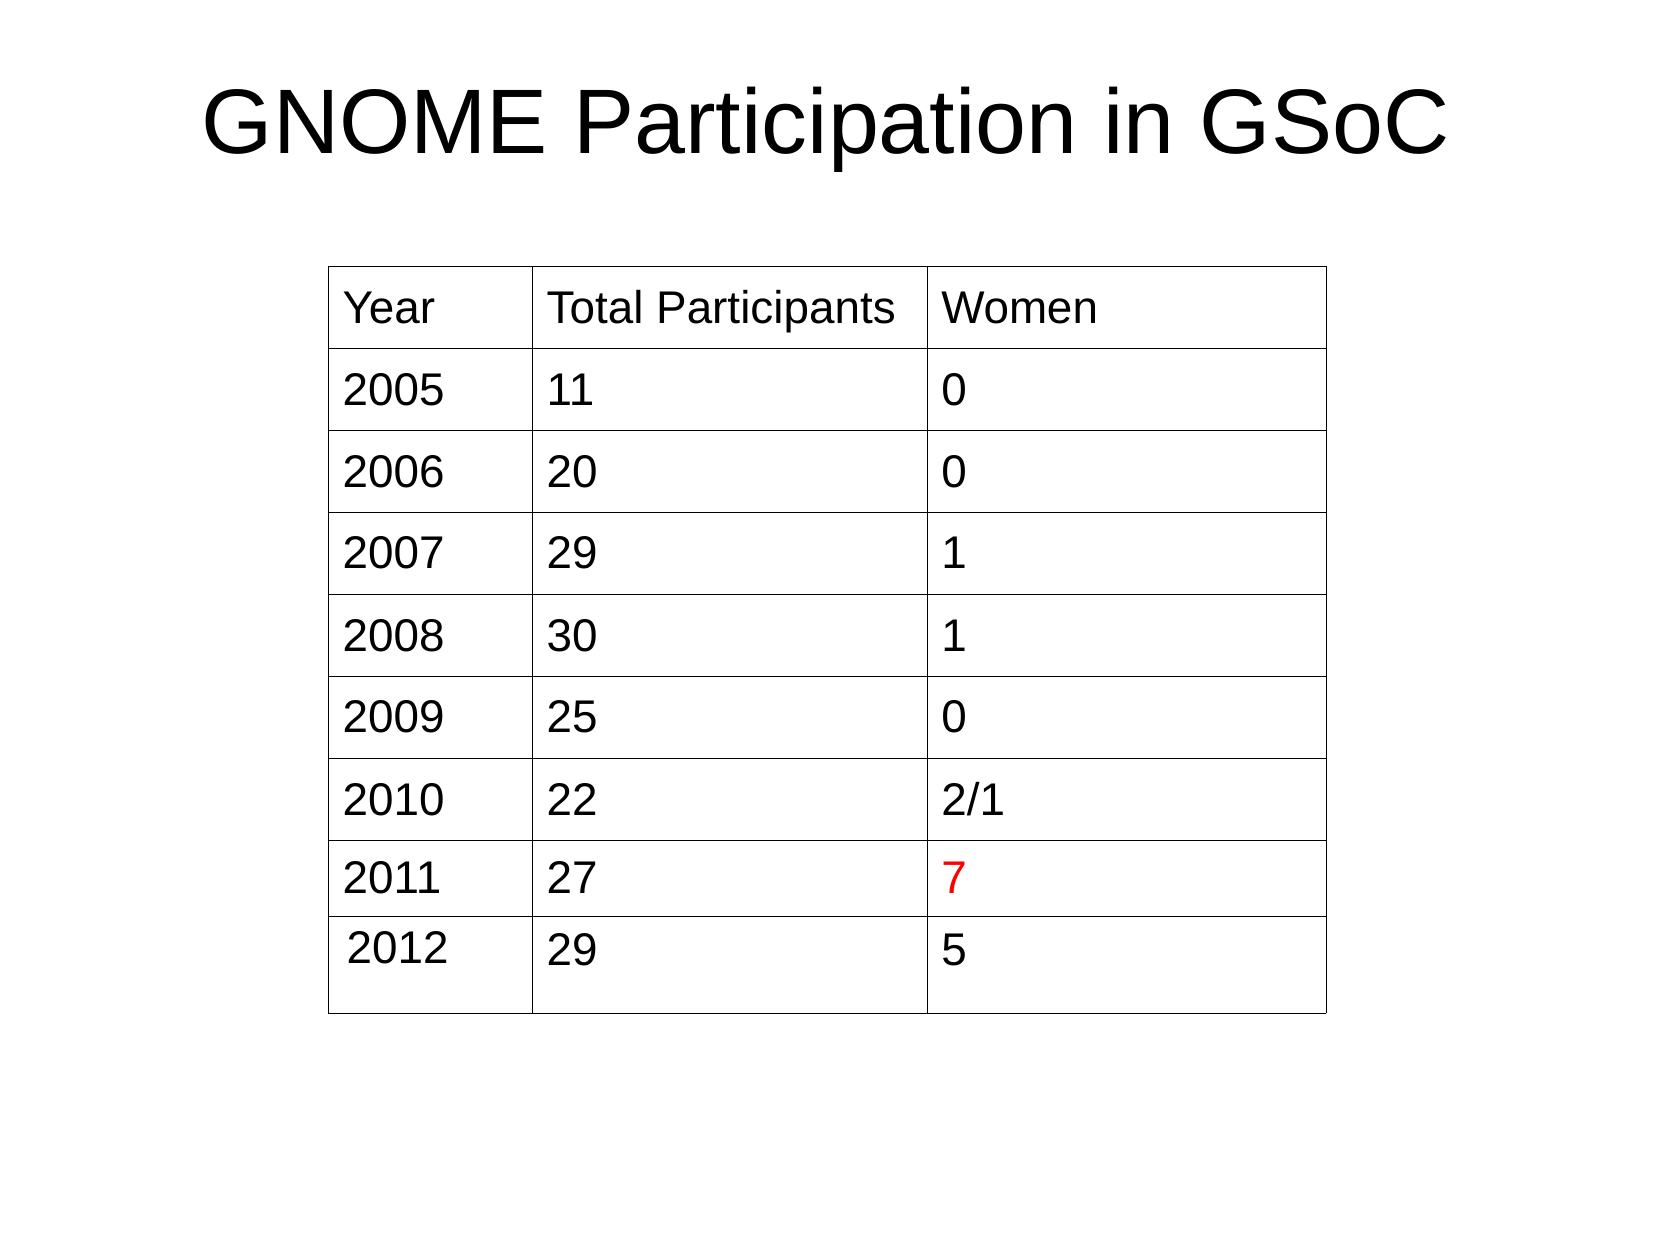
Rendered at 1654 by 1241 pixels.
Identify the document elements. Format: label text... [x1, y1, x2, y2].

table_cell 1 [928, 513, 1326, 594]
table_cell 11 [533, 349, 927, 430]
table_cell 2010 [329, 759, 532, 840]
table_cell 2006 [329, 431, 532, 512]
table_cell 22 [533, 759, 927, 840]
table_cell 27 [533, 841, 927, 916]
table_cell 7 [928, 841, 1326, 916]
table_cell 2011 [329, 841, 532, 916]
table_cell 0 [928, 677, 1326, 758]
table_cell 20 [533, 431, 927, 512]
table_cell 29 [533, 513, 927, 594]
table_cell 2007 [329, 513, 532, 594]
table_cell 25 [533, 677, 927, 758]
table_cell 2005 [329, 349, 532, 430]
table_cell 2008 [329, 595, 532, 676]
table_cell 5 [928, 917, 1326, 1013]
table_cell 2012 [329, 917, 532, 1013]
table_cell 0 [928, 431, 1326, 512]
table_cell 29 [533, 917, 927, 1013]
table_cell 1 [928, 595, 1326, 676]
table_header Total Participants [533, 267, 927, 348]
table_cell 2/1 [928, 759, 1326, 840]
table_cell 0 [928, 349, 1326, 430]
table_header Women [928, 267, 1326, 348]
table_header Year [329, 267, 532, 348]
table_cell 2009 [329, 677, 532, 758]
table_cell 30 [533, 595, 927, 676]
title GNOME Participation in GSoC [82, 18, 1571, 226]
